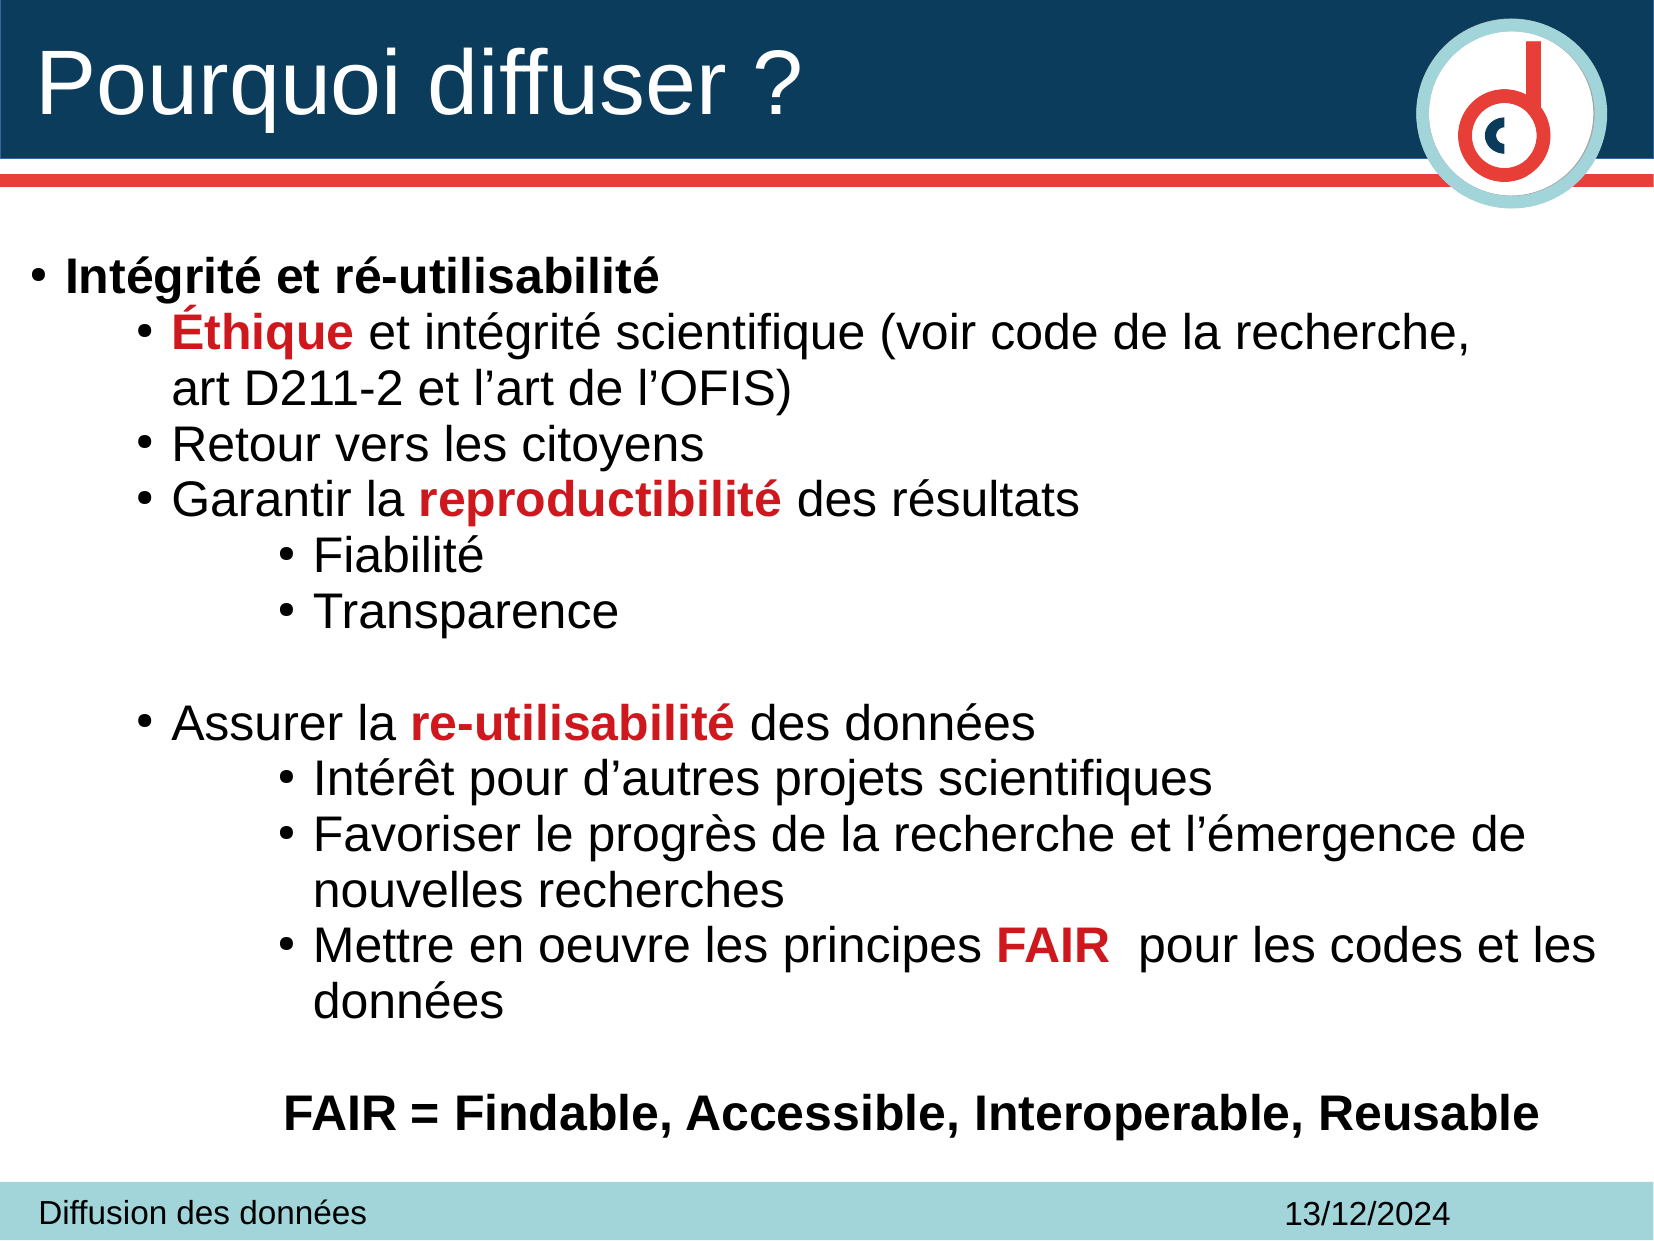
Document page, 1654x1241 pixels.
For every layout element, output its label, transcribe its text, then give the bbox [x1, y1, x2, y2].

text_box 13/12/2024 [1269, 1188, 1595, 1241]
title Pourquoi diffuser ? [35, 11, 1430, 159]
text_box Diffusion des données [23, 1187, 621, 1241]
text_box Intégrité et ré-utilisabilité Éthique et intégrité scientifique (voir code de la recherche, art D211-2 et l’art de l’OFIS) Retour vers les citoyens Garantir la reproductibilité des résultats Fiabilité Transparence Assurer la re-utilisabilité des données Intérêt pour d’autres projets scientifiques Favoriser le progrès de la recherche et l’émergence de nouvelles recherches Mettre en oeuvre les principes FAIR pour les codes et les données FAIR = Findable, Accessible, Interoperable, Reusable [29, 206, 1654, 1152]
